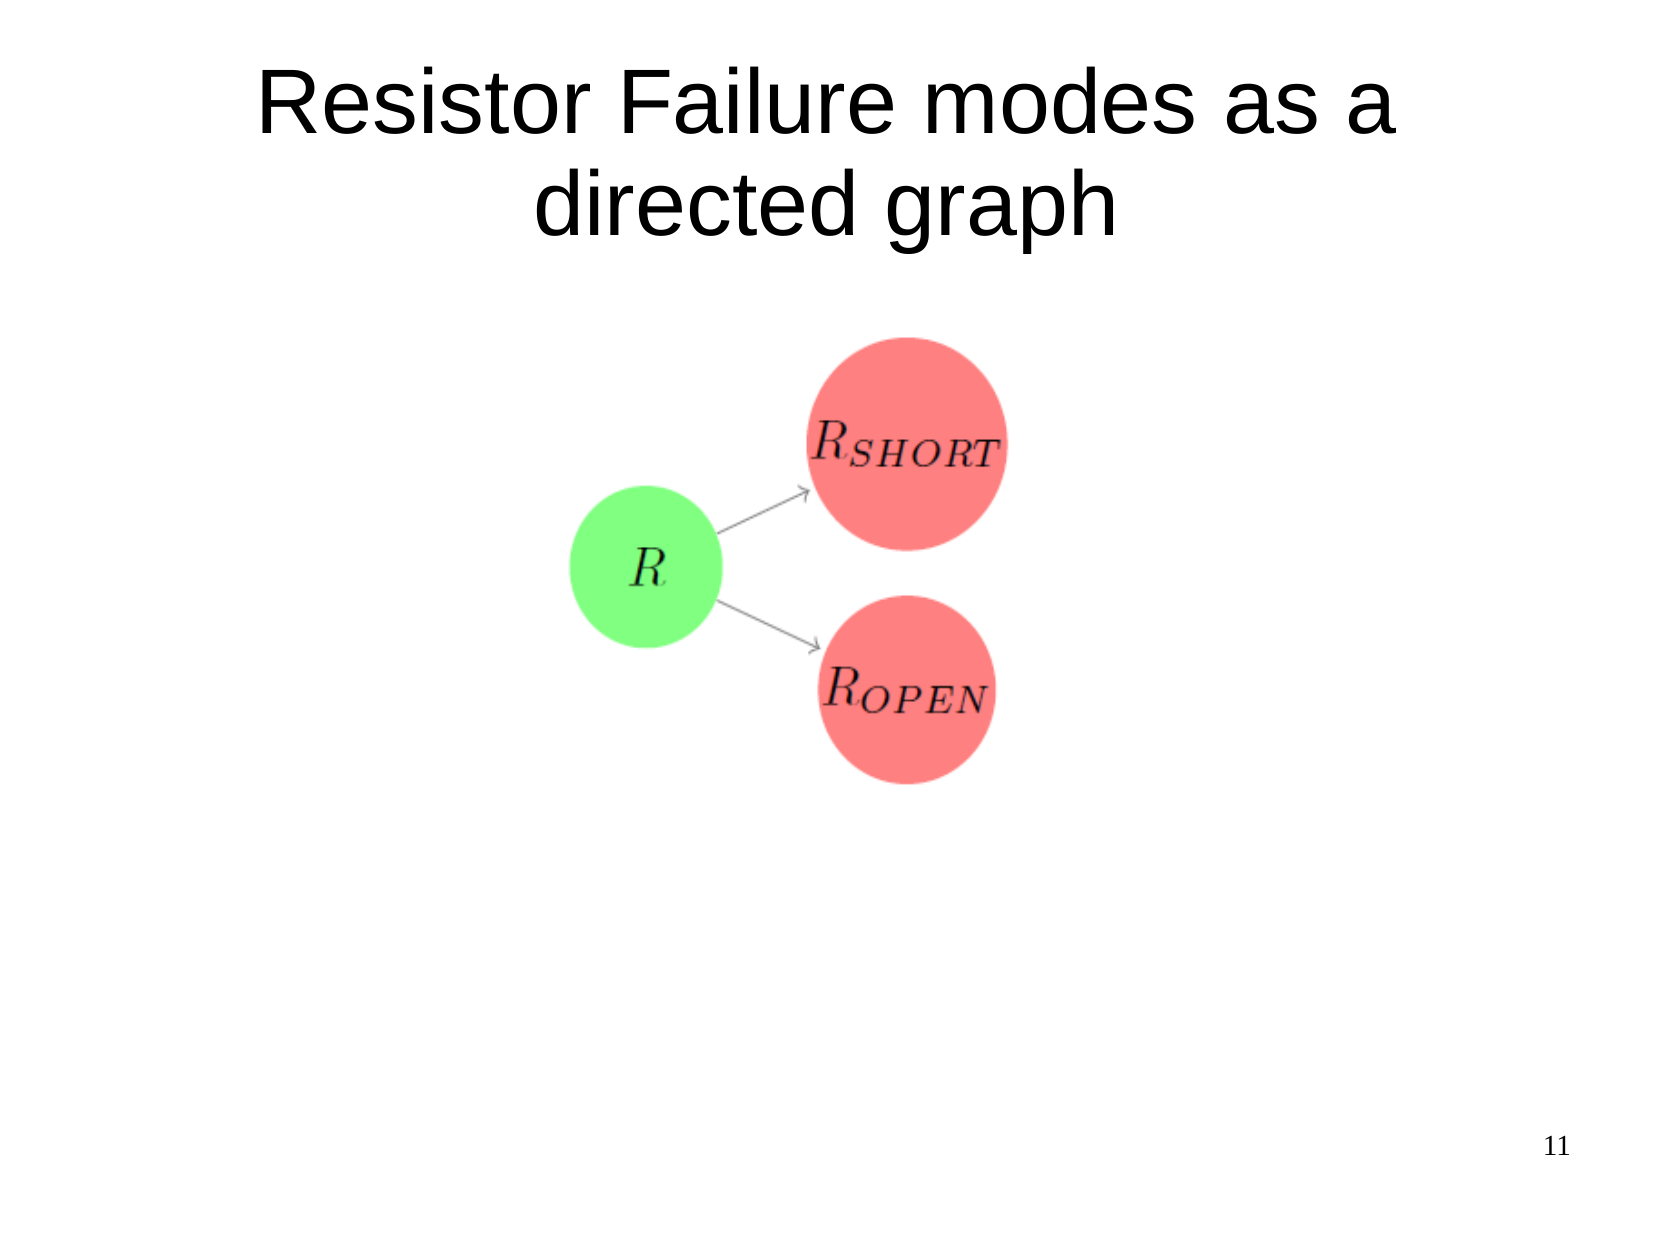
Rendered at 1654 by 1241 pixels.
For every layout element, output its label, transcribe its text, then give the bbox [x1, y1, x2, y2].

picture [442, 290, 1152, 827]
title Resistor Failure modes as a directed graph [82, 49, 1571, 257]
